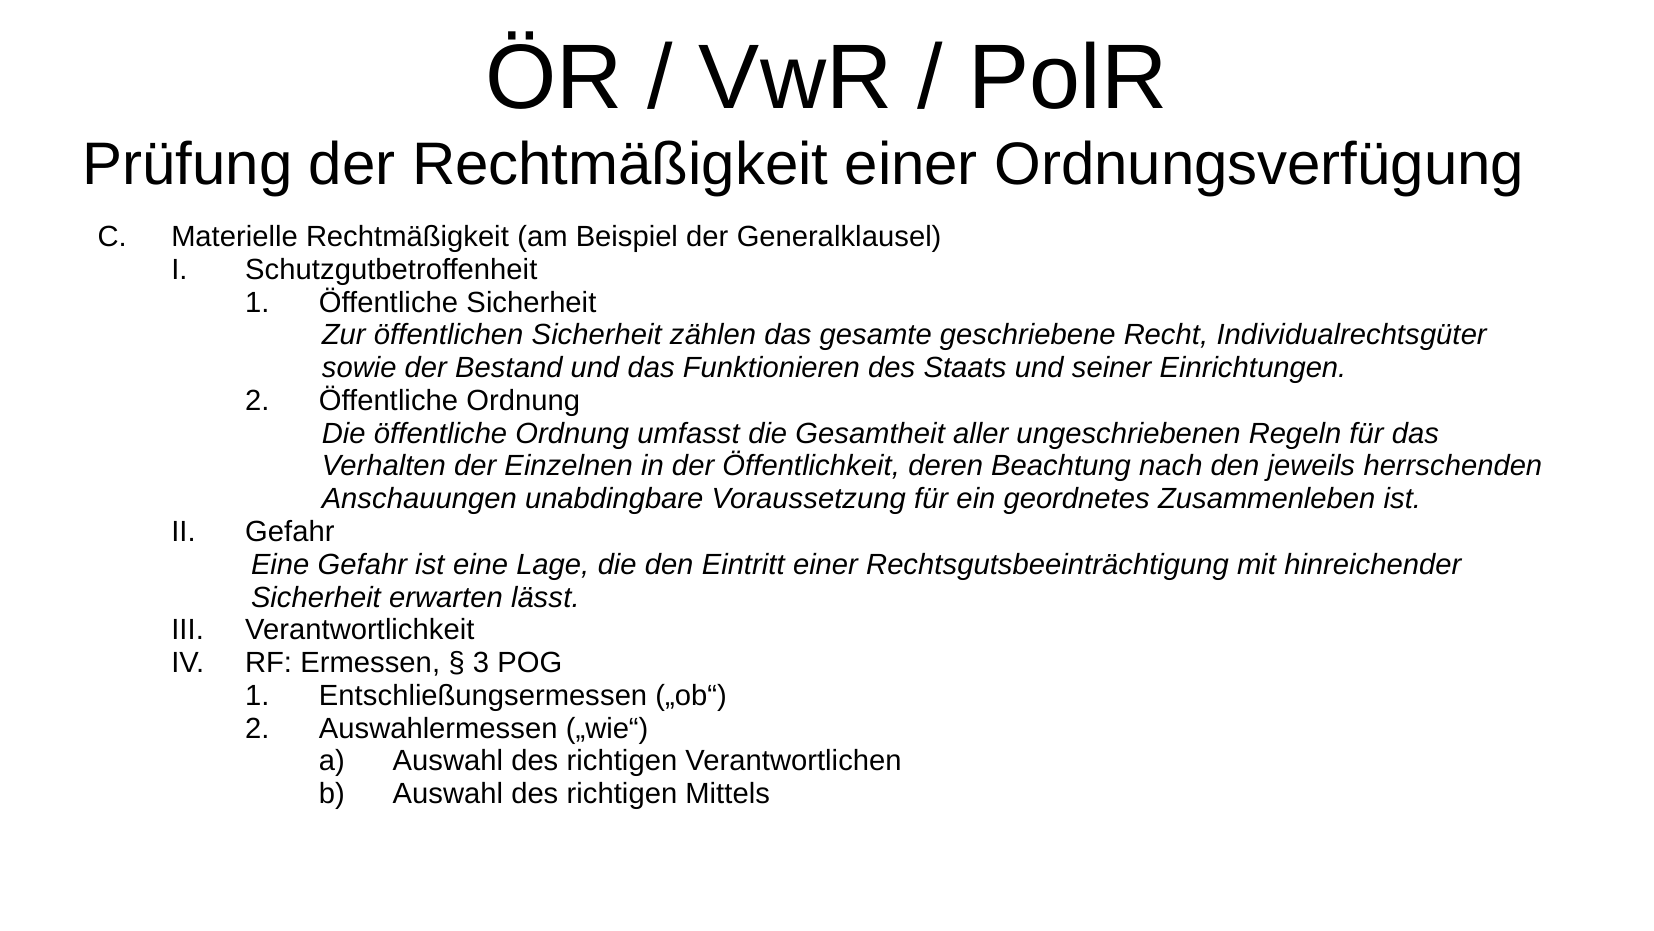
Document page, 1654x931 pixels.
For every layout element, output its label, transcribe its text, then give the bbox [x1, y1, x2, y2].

list Prüfung der Rechtmäßigkeit einer Ordnungsverfügung [82, 129, 1571, 212]
text_box C. Materielle Rechtmäßigkeit (am Beispiel der Generalklausel) I. Schutzgutbetroffenheit 1. Öffentliche Sicherheit Zur öffentlichen Sicherheit zählen das gesamte geschriebene Recht, Individualrechtsgüter sowie der Bestand und das Funktionieren des Staats und seiner Einrichtungen. 2. Öffentliche Ordnung Die öffentliche Ordnung umfasst die Gesamtheit aller ungeschriebenen Regeln für das Verhalten der Einzelnen in der Öffentlichkeit, deren Beachtung nach den jeweils herrschenden Anschauungen unabdingbare Voraussetzung für ein geordnetes Zusammenleben ist. II. Gefahr Eine Gefahr ist eine Lage, die den Eintritt einer Rechtsgutsbeeinträchtigung mit hinreichender Sicherheit erwarten lässt. III. Verantwortlichkeit IV. RF: Ermessen, § 3 POG 1. Entschließungsermessen („ob“) 2. Auswahlermessen („wie“) a) Auswahl des richtigen Verantwortlichen b) Auswahl des richtigen Mittels [82, 212, 1571, 839]
title ÖR / VwR / PolR [82, 23, 1571, 129]
